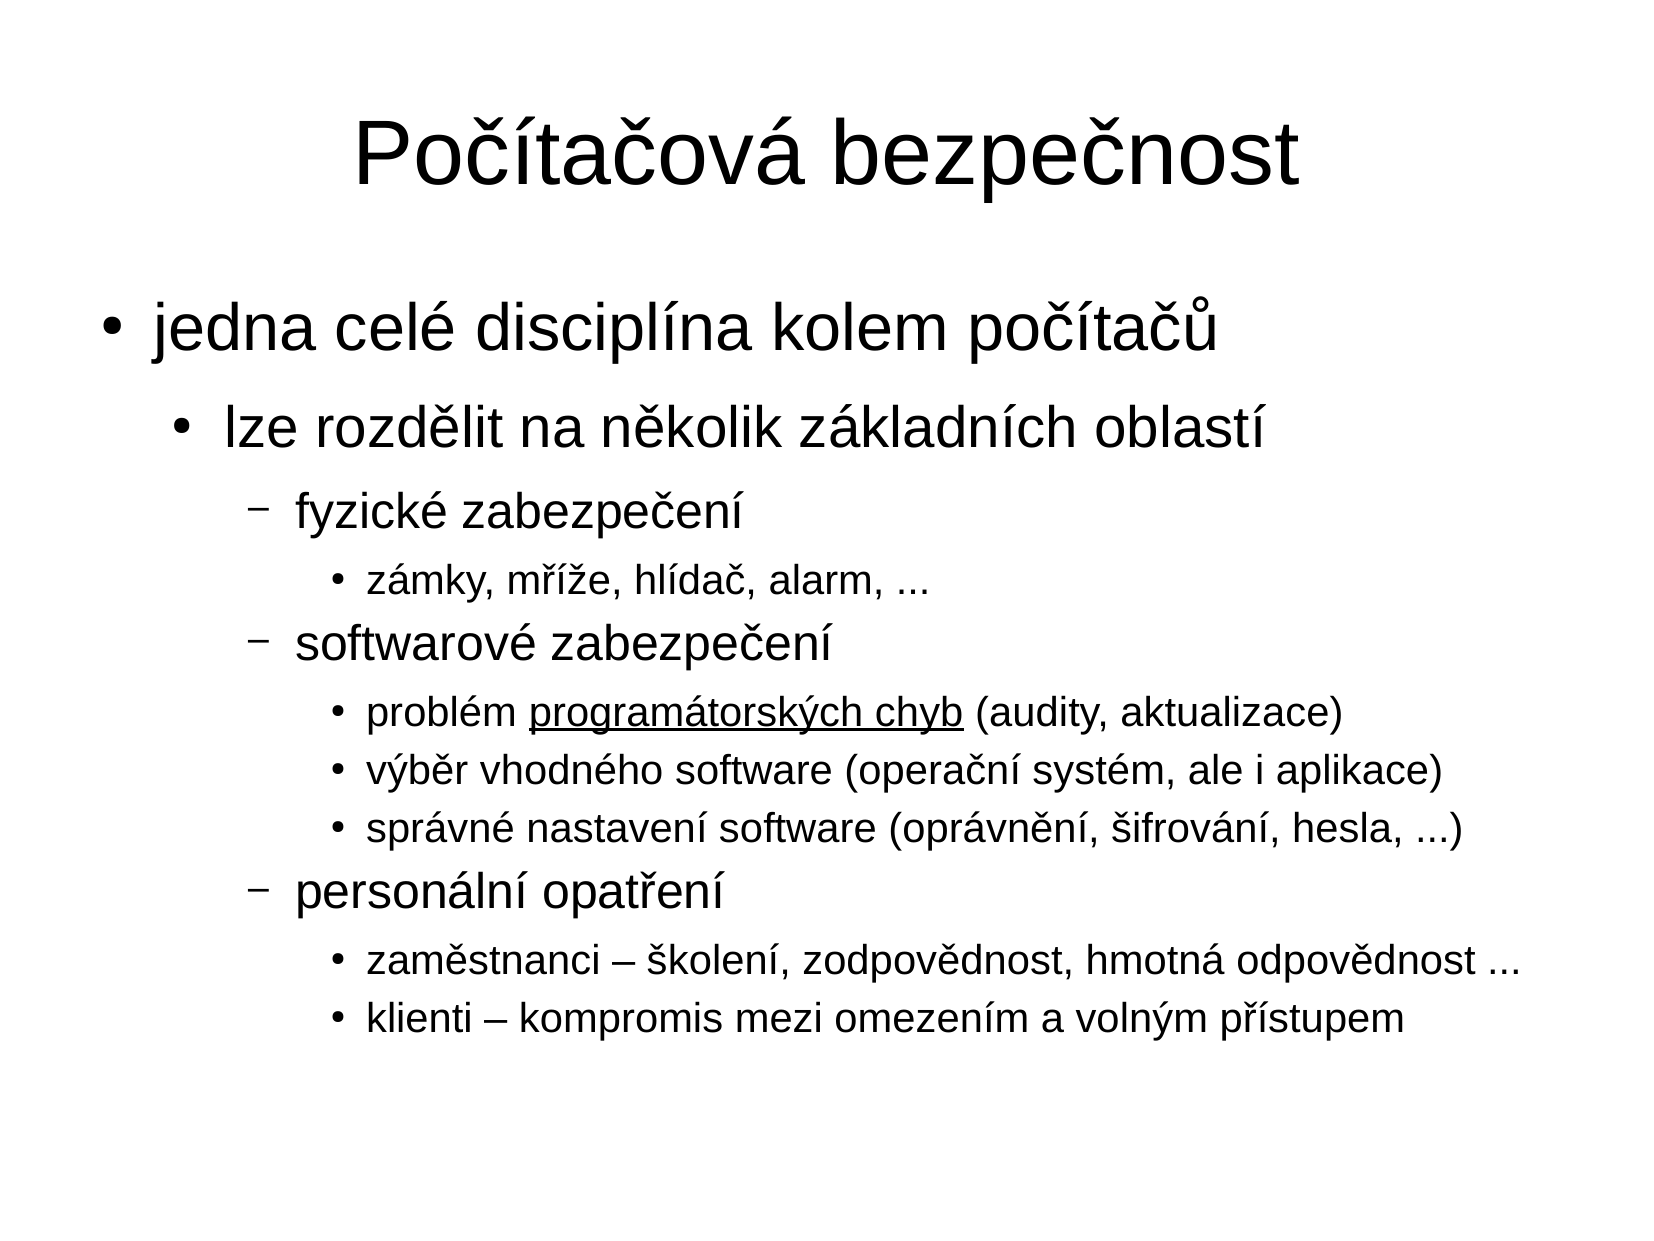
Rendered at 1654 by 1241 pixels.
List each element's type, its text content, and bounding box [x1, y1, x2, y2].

list jedna celé disciplína kolem počítačů lze rozdělit na několik základních oblastí fyzické zabezpečení zámky, mříže, hlídač, alarm, ... softwarové zabezpečení problém programátorských chyb (audity, aktualizace) výběr vhodného software (operační systém, ale i aplikace) správné nastavení software (oprávnění, šifrování, hesla, ...) personální opatření zaměstnanci – školení, zodpovědnost, hmotná odpovědnost ... klienti – kompromis mezi omezením a volným přístupem [82, 290, 1571, 1094]
title Počítačová bezpečnost [82, 56, 1571, 250]
